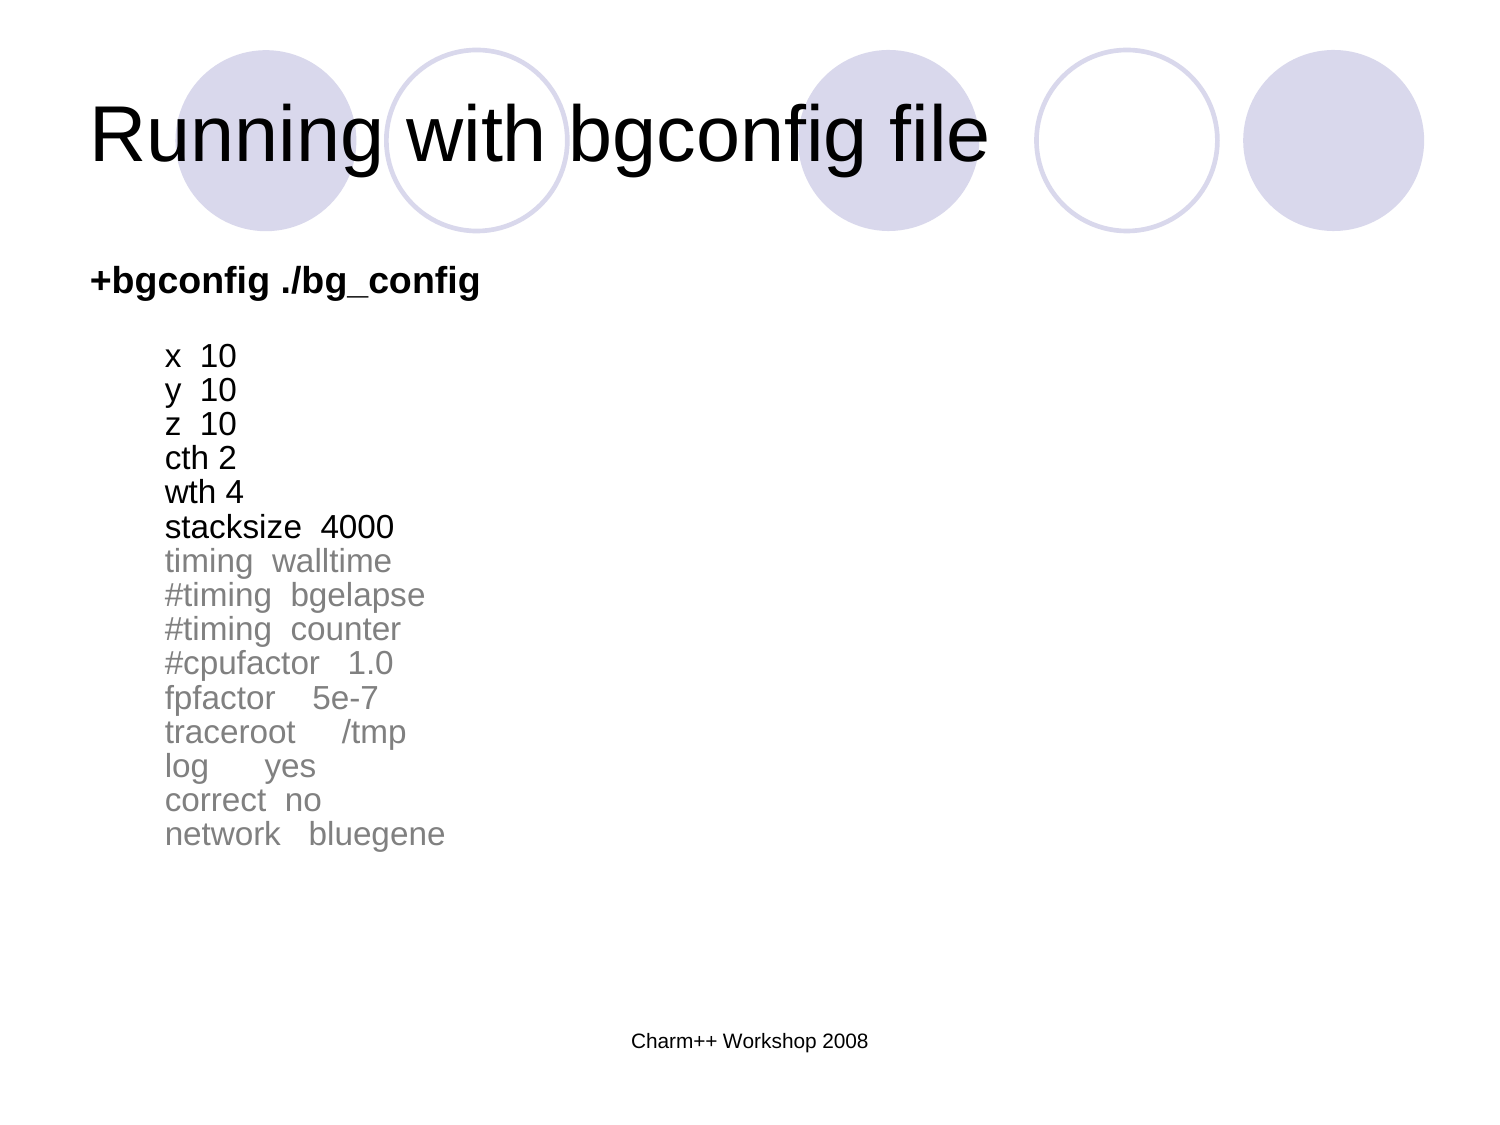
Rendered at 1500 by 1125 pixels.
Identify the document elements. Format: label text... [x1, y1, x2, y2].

list +bgconfig ./bg_config x 10 y 10 z 10 cth 2 wth 4 stacksize 4000 timing walltime #timing bgelapse #timing counter #cpufactor 1.0 fpfactor 5e-7 traceroot /tmp log yes correct no network bluegene [75, 262, 1426, 1006]
title Running with bgconfig file [75, 45, 1426, 233]
